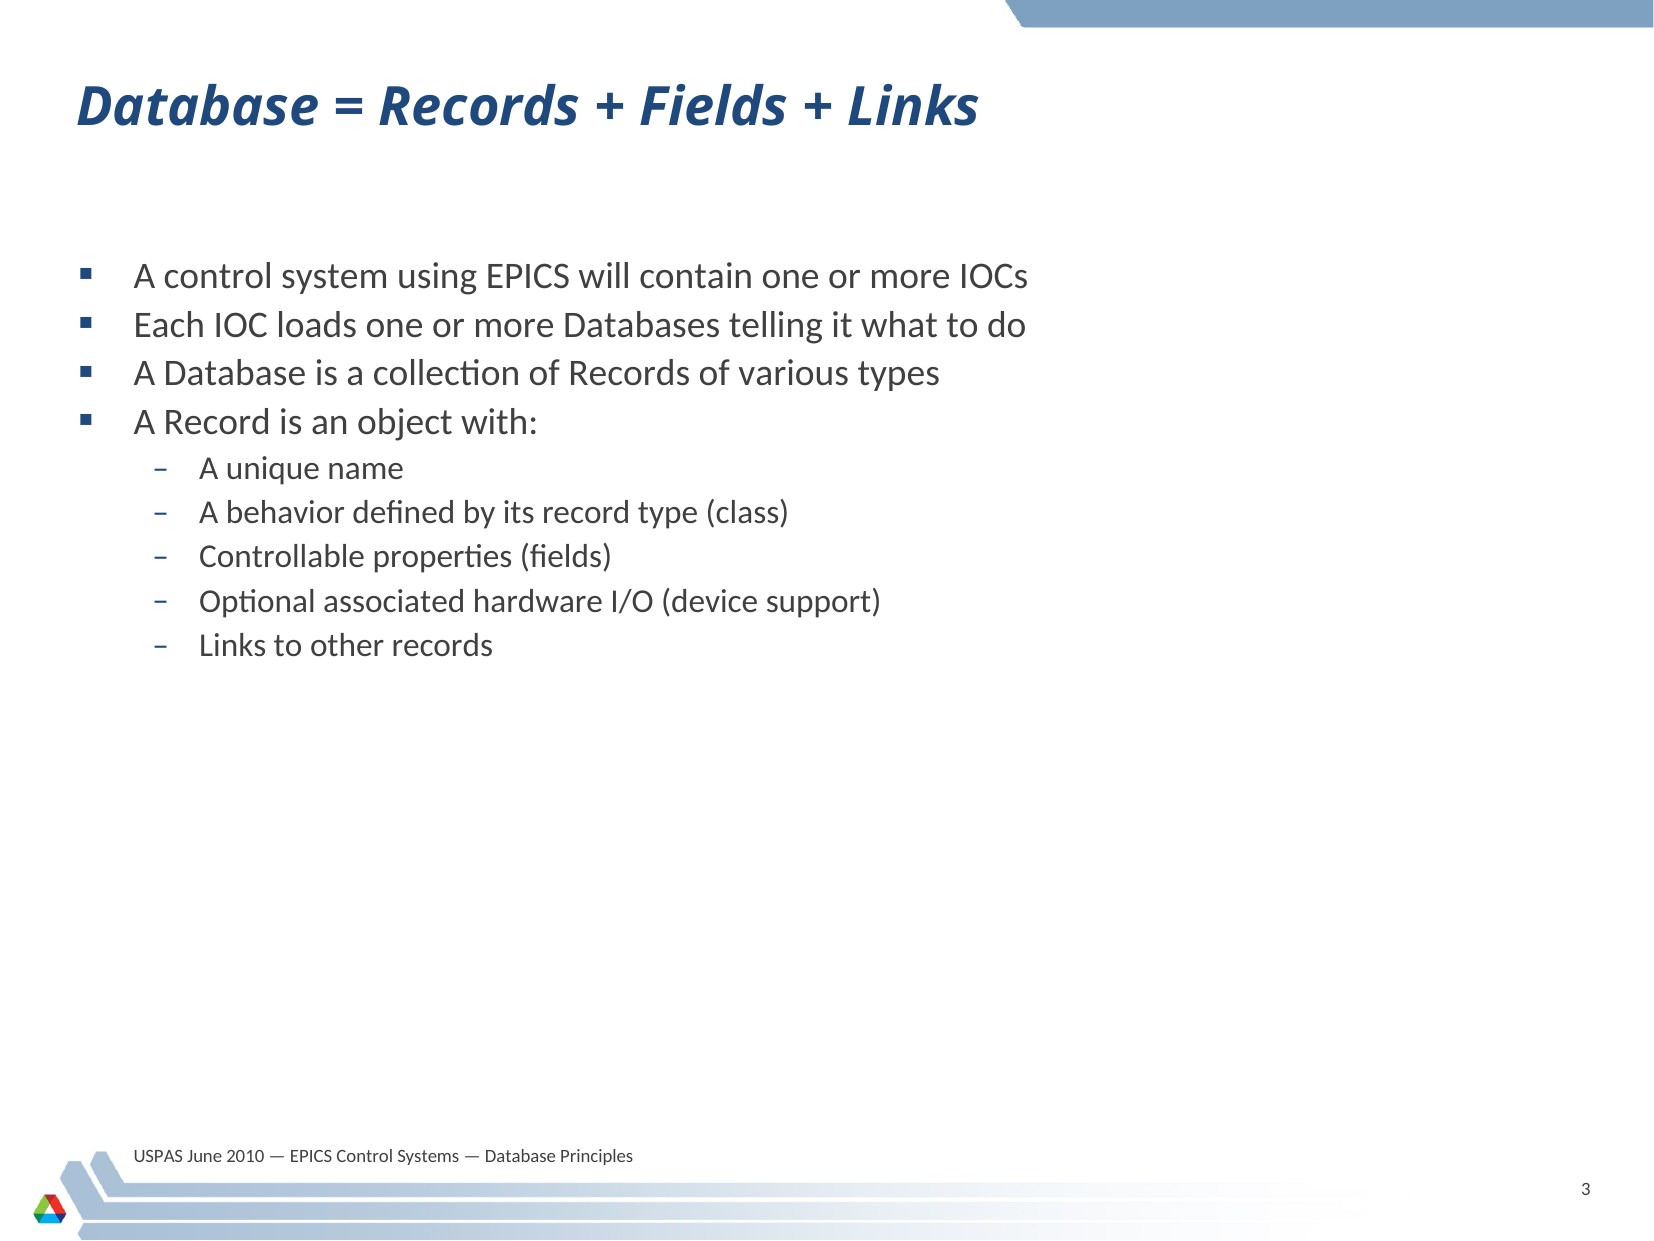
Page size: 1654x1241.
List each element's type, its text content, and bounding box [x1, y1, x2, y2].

list A control system using EPICS will contain one or more IOCs Each IOC loads one or more Databases telling it what to do A Database is a collection of Records of various types A Record is an object with: A unique name A behavior defined by its record type (class) Controllable properties (fields) Optional associated hardware I/O (device support) Links to other records [62, 253, 1498, 1087]
picture [0, 1143, 1654, 1240]
picture [0, 0, 1654, 29]
title Database = Records + Fields + Links [61, 59, 1500, 138]
